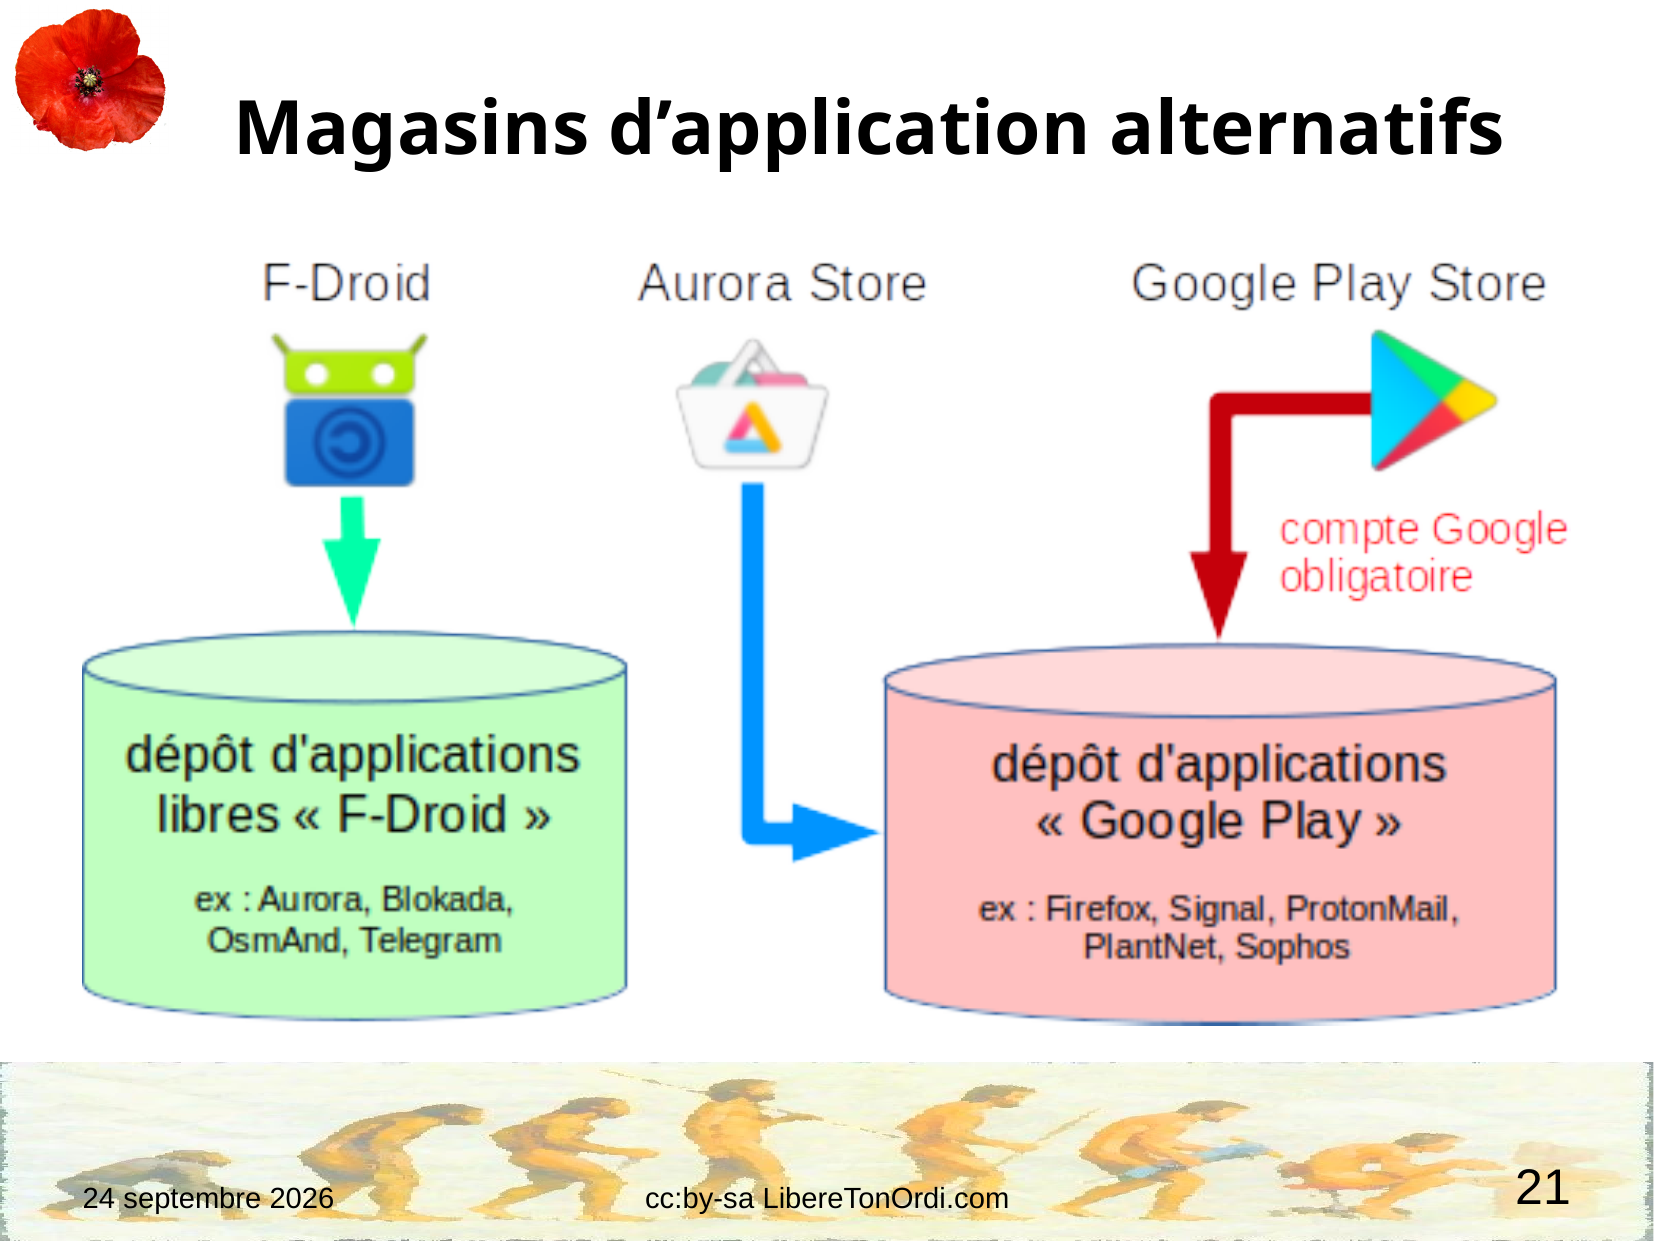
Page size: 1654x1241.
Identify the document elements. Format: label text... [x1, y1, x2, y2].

picture [11, 5, 169, 154]
title Magasins d’application alternatifs [168, 49, 1571, 201]
picture [0, 1062, 1654, 1241]
picture [82, 261, 1571, 1026]
